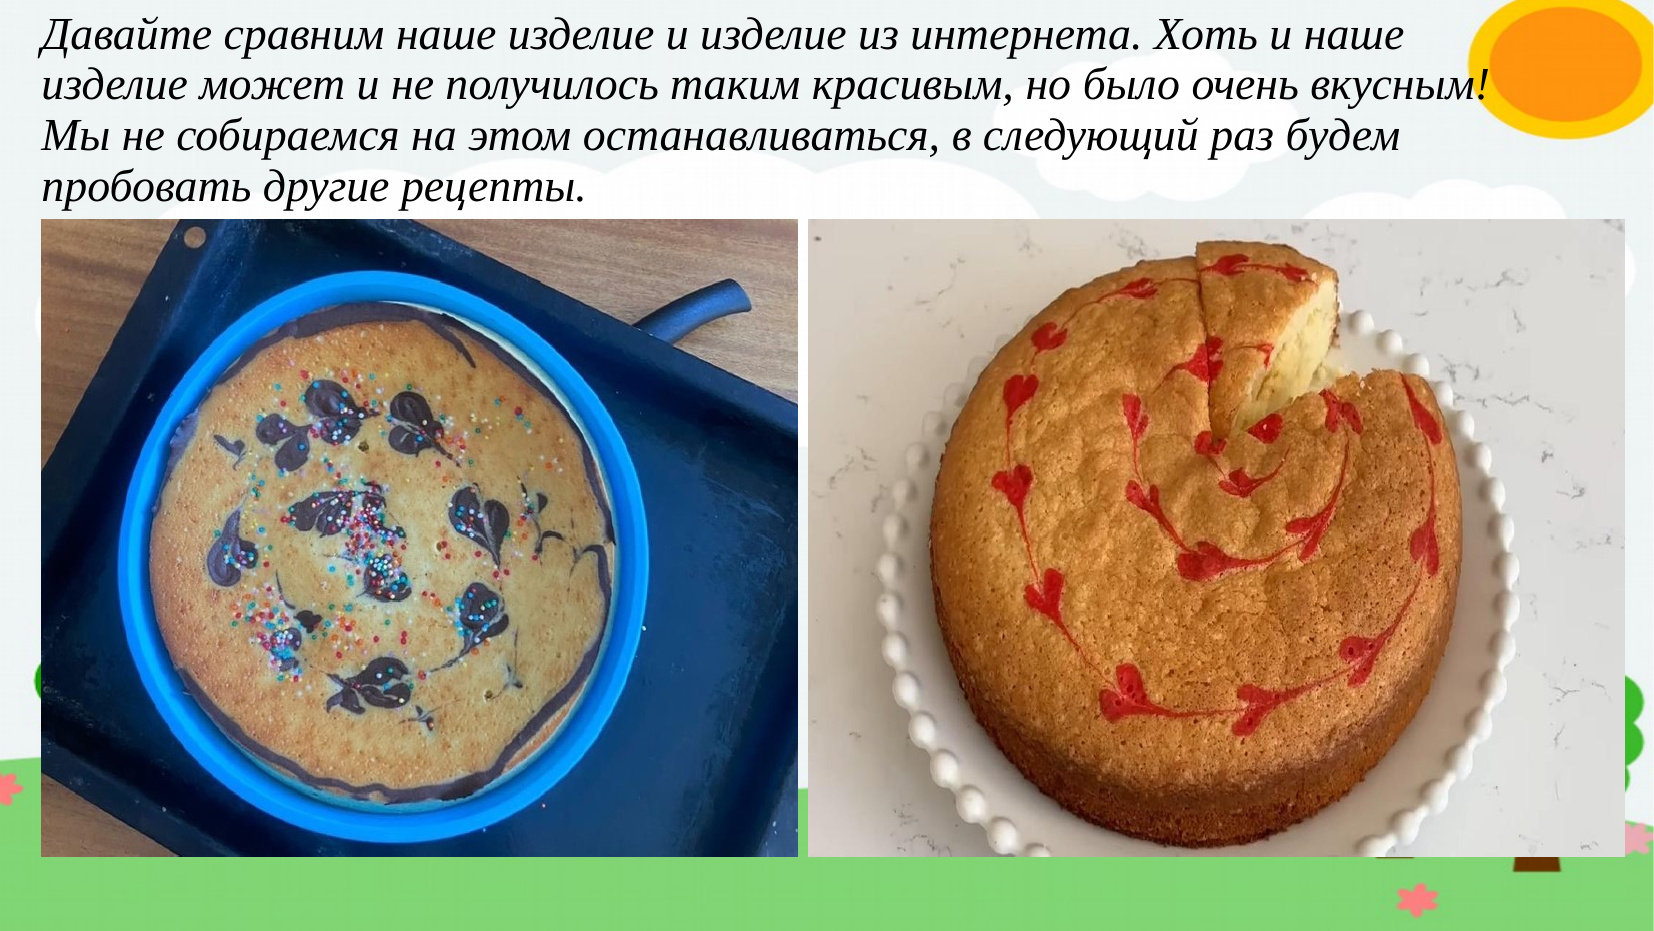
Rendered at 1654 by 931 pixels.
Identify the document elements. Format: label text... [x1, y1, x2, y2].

title Давайте сравним наше изделие и изделие из интернета. Хоть и наше изделие может и не получилось таким красивым, но было очень вкусным! Мы не собираемся на этом останавливаться, в следующий раз будем пробовать другие рецепты. [41, 0, 1506, 220]
picture [0, 0, 1654, 931]
